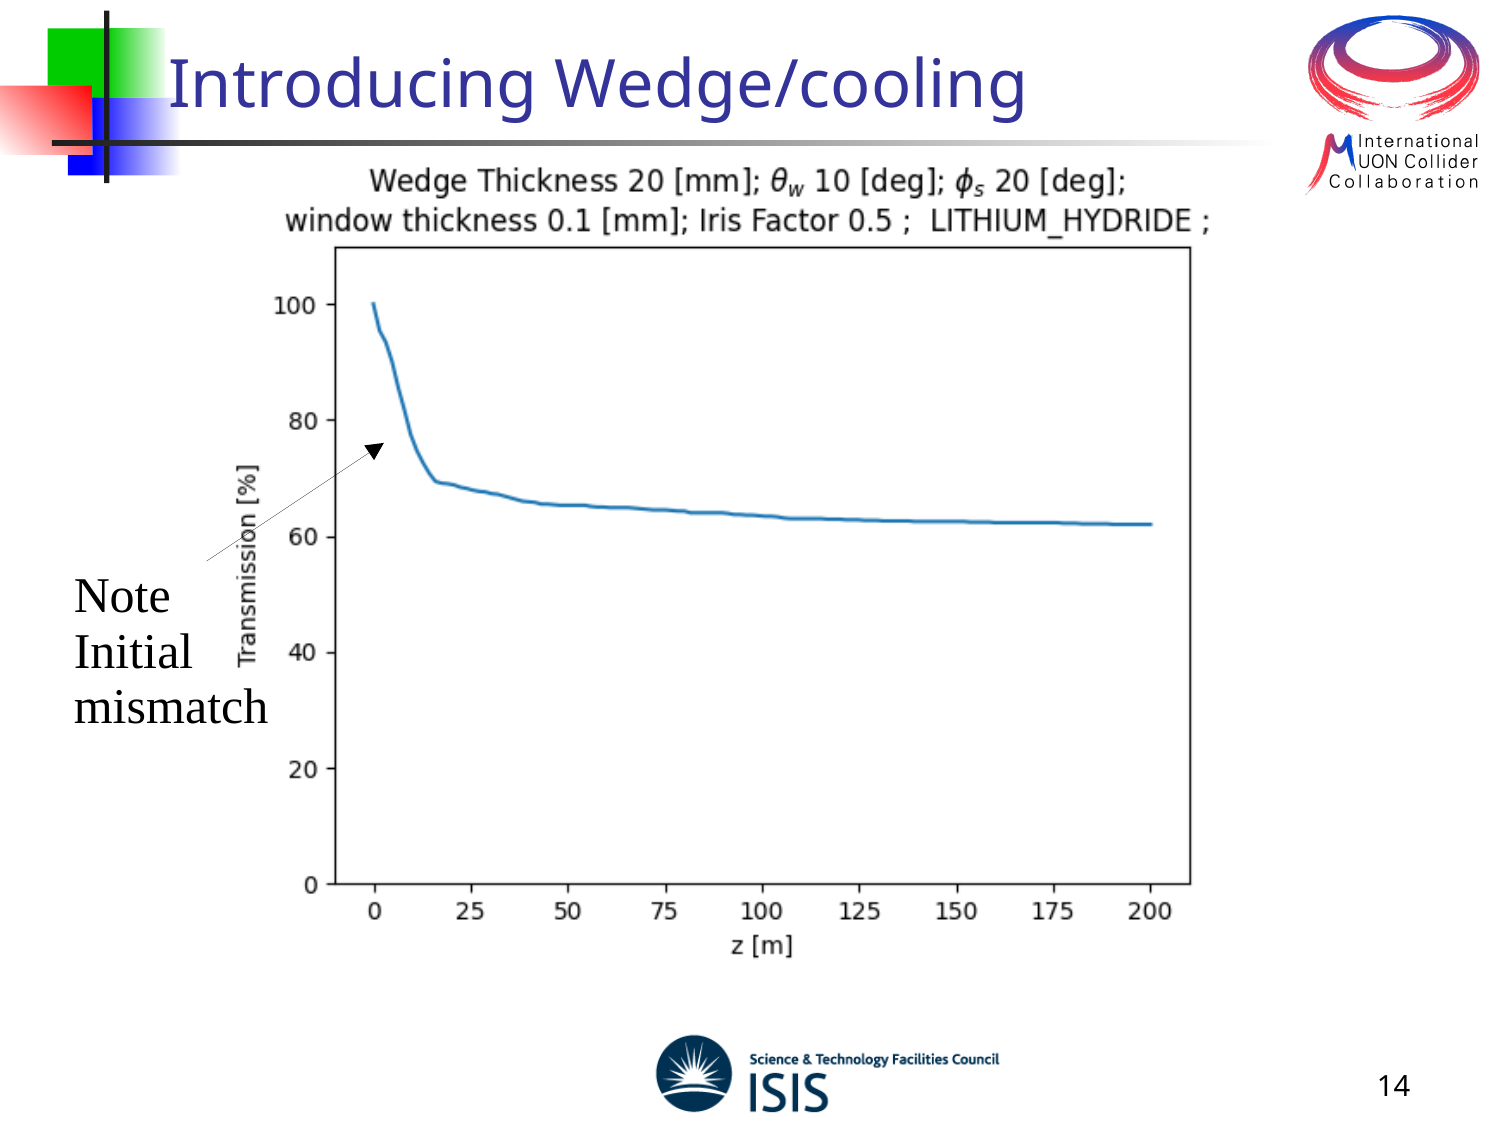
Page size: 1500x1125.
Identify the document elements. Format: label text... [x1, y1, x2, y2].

picture [640, 1021, 1167, 1125]
title Introducing Wedge/cooling [168, 0, 1447, 176]
picture [197, 147, 1300, 975]
text_box Note Initial mismatch [59, 561, 284, 742]
picture [1305, 15, 1480, 195]
